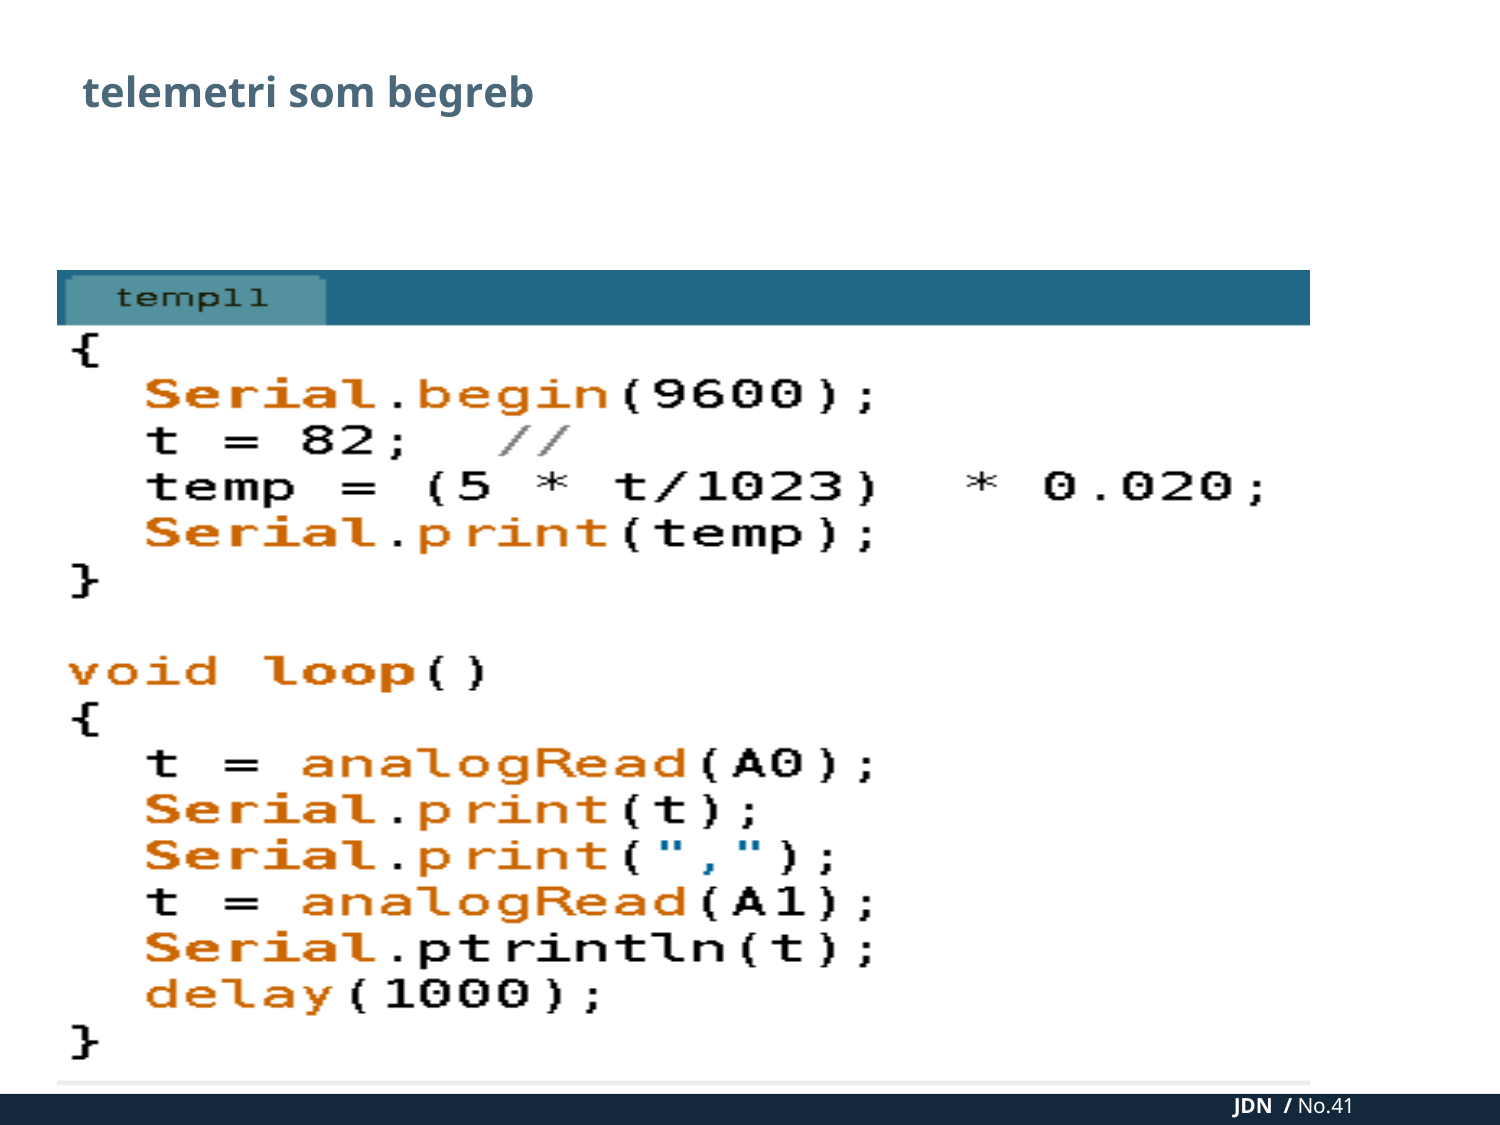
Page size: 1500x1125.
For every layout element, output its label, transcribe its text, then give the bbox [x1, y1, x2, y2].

title telemetri som begreb [67, 34, 1416, 148]
picture [57, 270, 1310, 1085]
